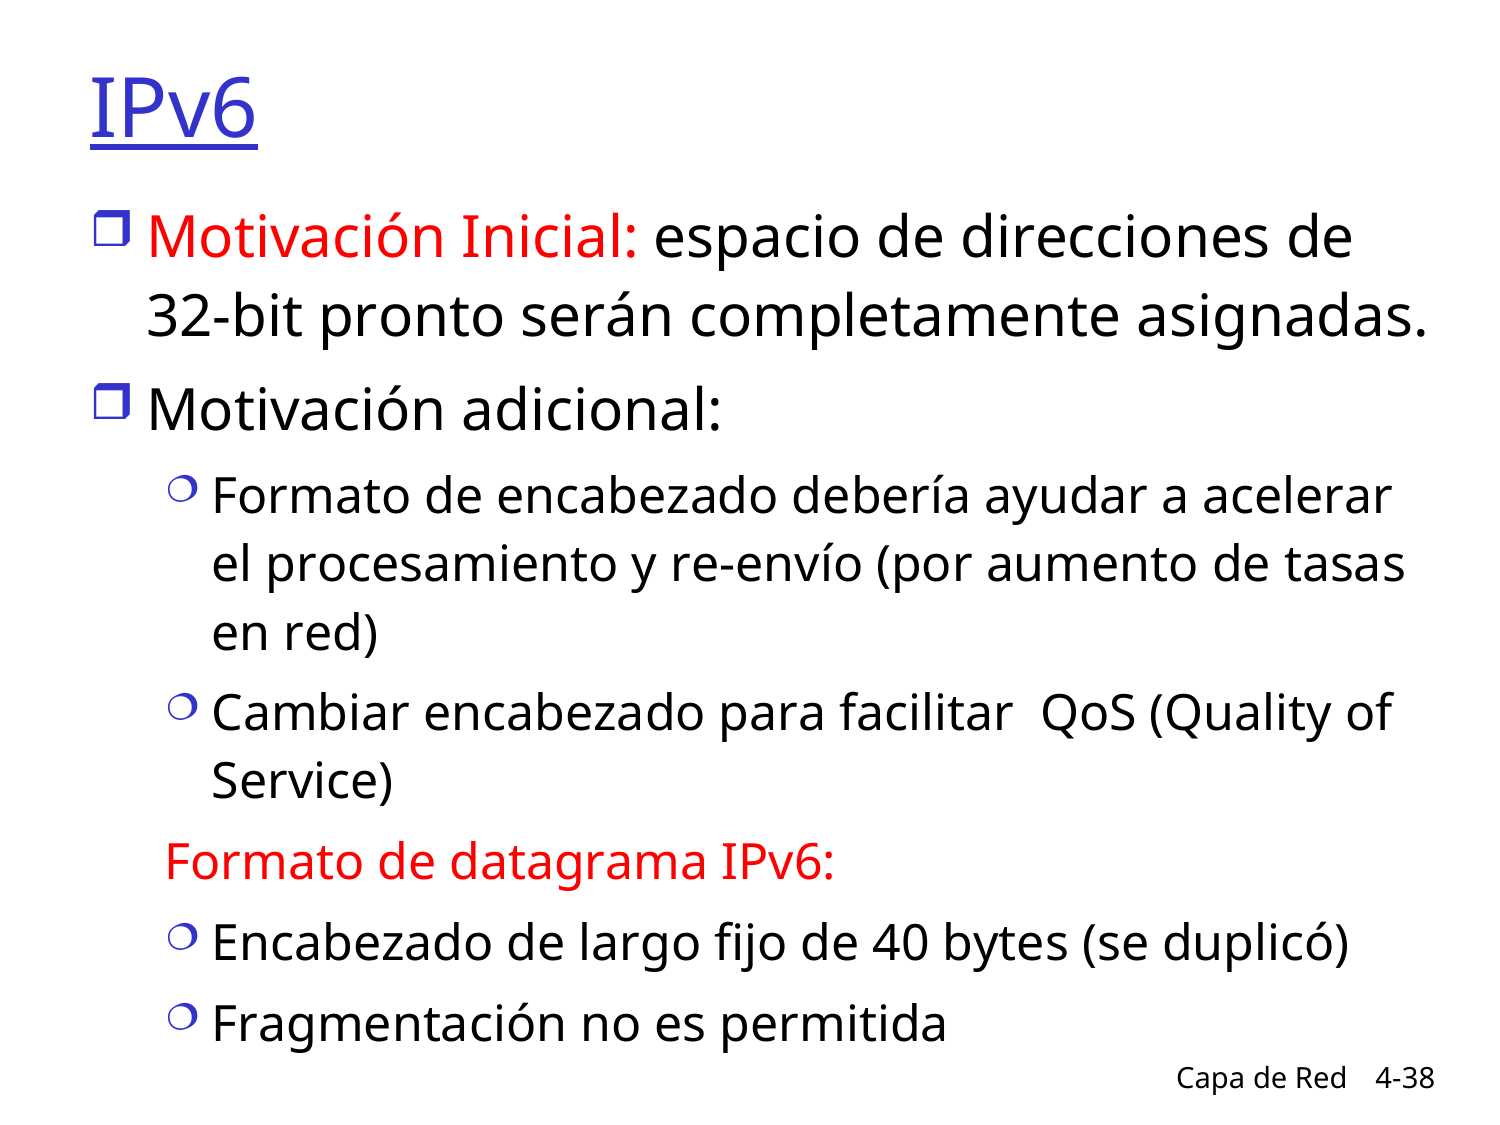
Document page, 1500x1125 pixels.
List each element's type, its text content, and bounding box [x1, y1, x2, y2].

list Motivación Inicial: espacio de direcciones de 32-bit pronto serán completamente asignadas. Motivación adicional: Formato de encabezado debería ayudar a acelerar el procesamiento y re-envío (por aumento de tasas en red) Cambiar encabezado para facilitar QoS (Quality of Service) Formato de datagrama IPv6: Encabezado de largo fijo de 40 bytes (se duplicó) Fragmentación no es permitida [75, 187, 1463, 1044]
title IPv6 [75, 15, 1463, 187]
